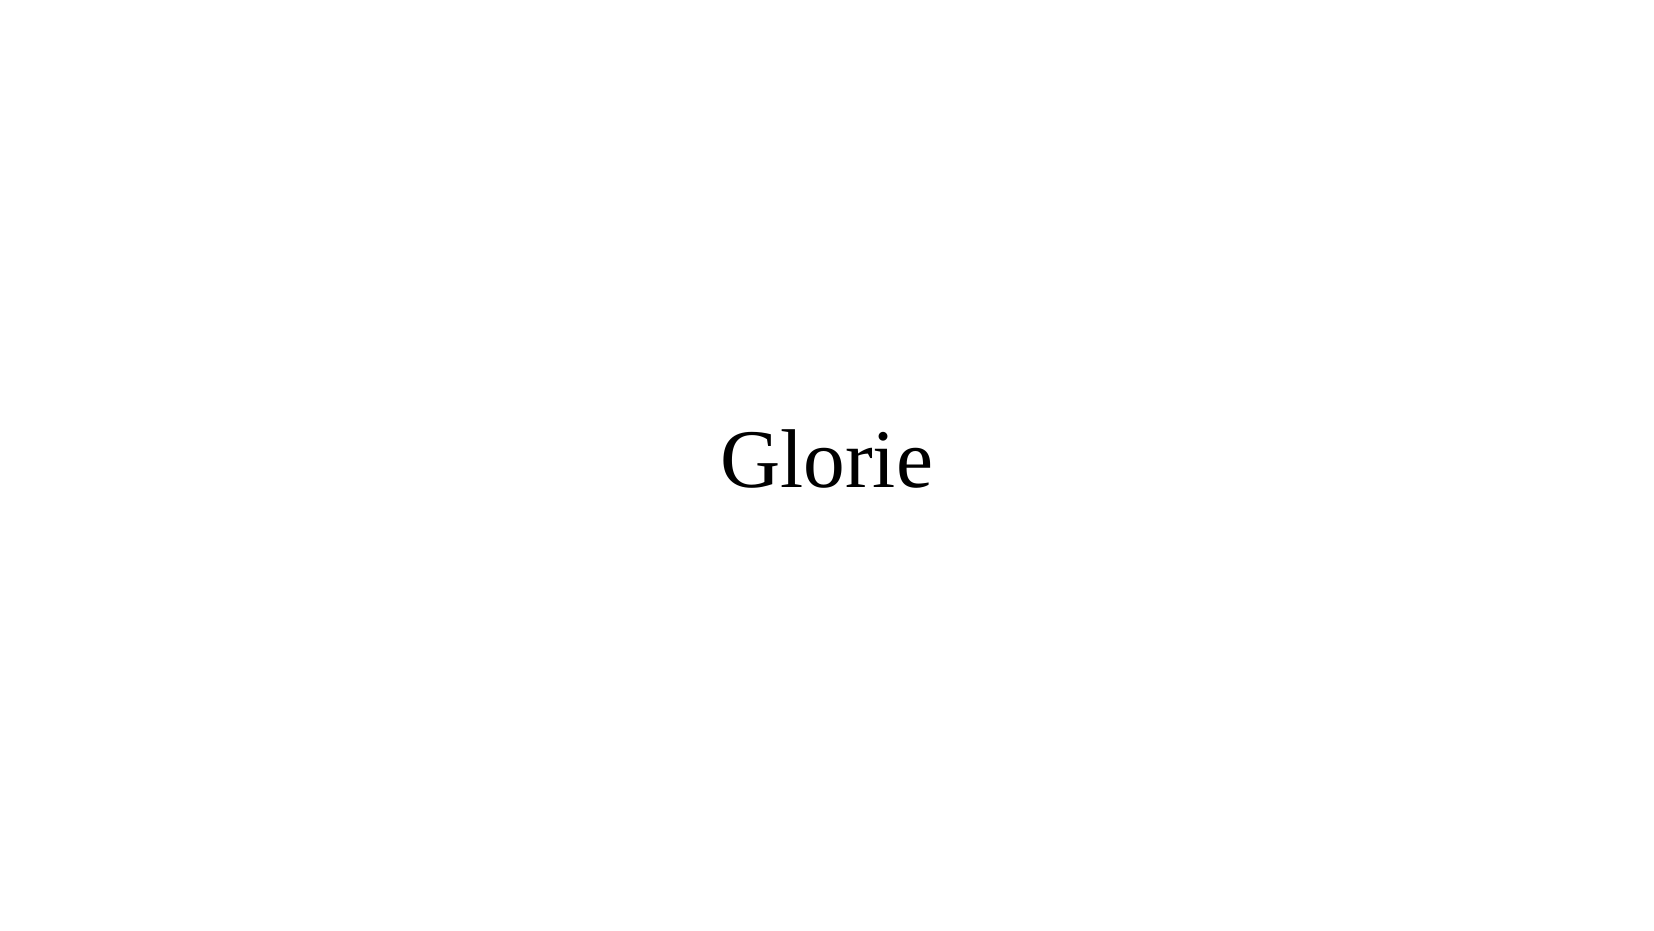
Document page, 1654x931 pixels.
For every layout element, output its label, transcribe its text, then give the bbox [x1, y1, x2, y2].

subtitle Glorie [0, 396, 1654, 505]
